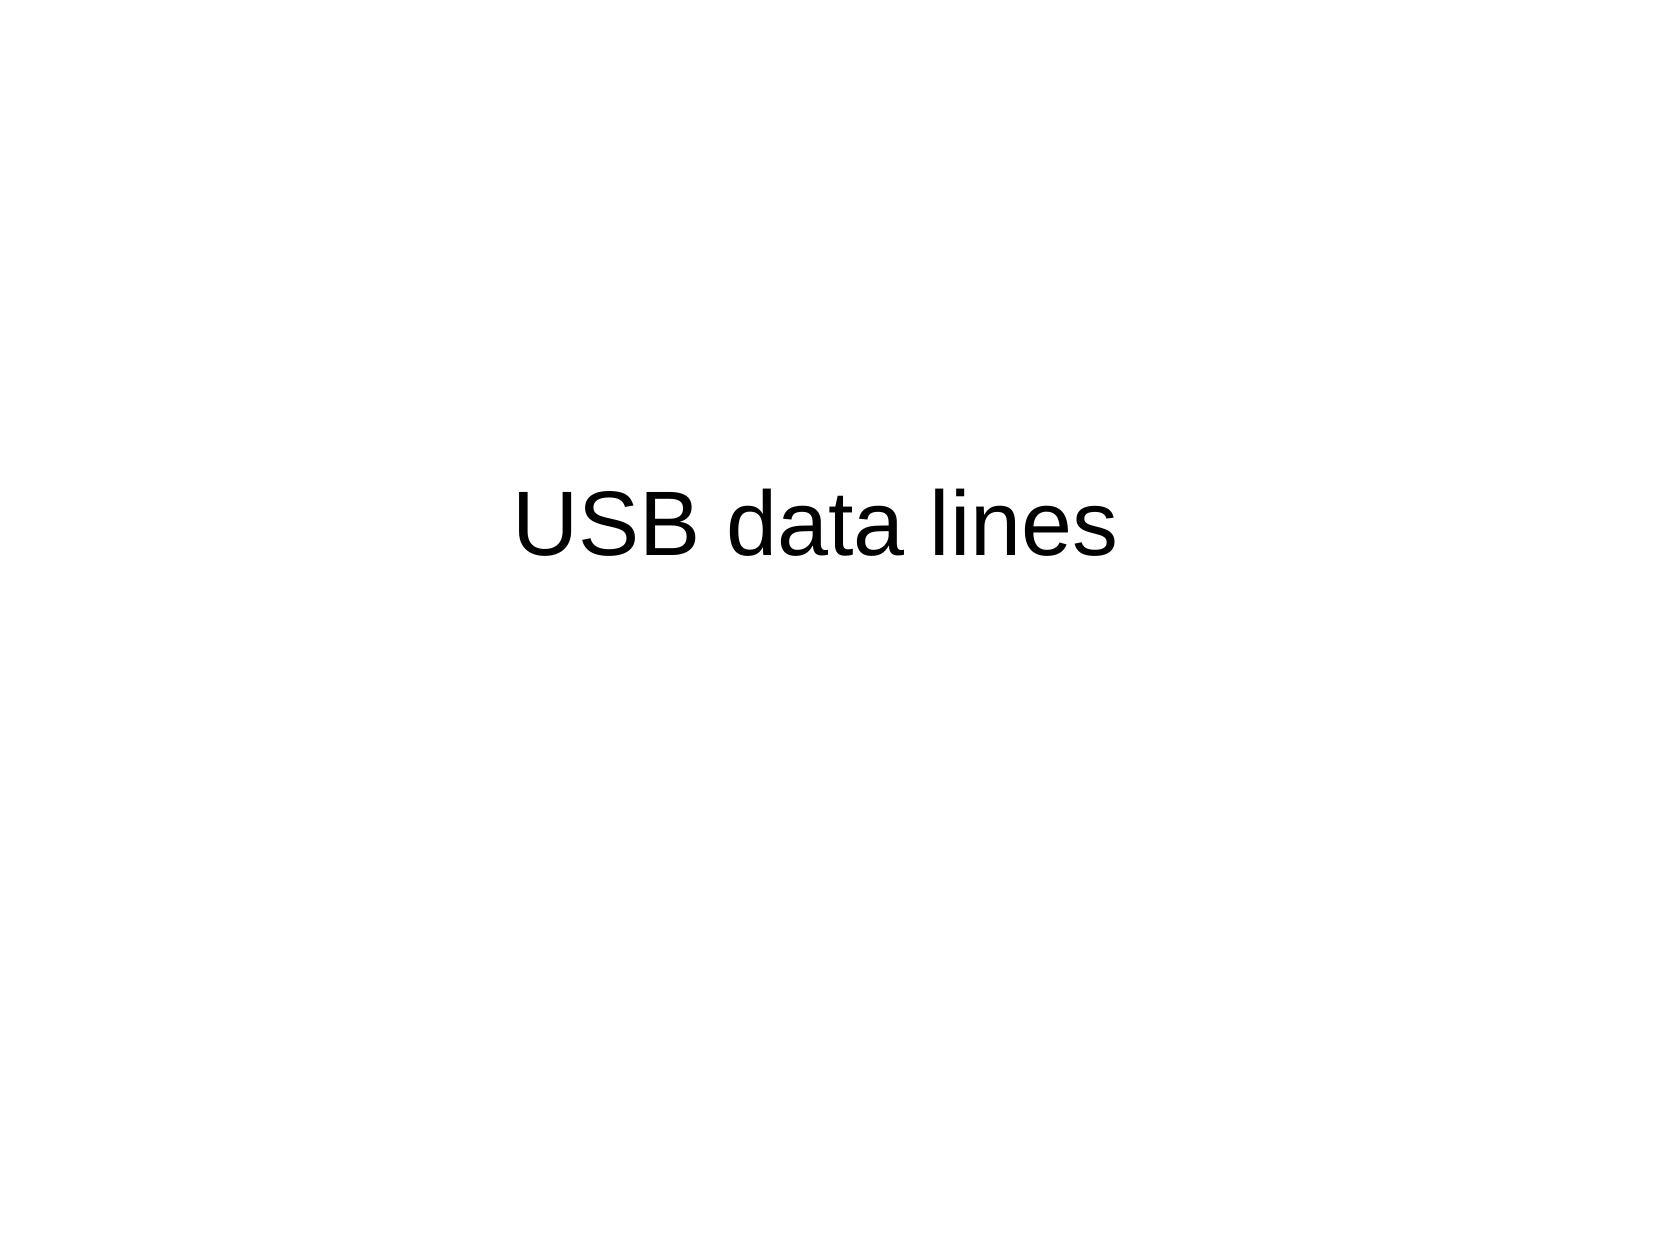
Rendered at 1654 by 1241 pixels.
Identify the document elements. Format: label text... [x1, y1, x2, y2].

title USB data lines [71, 420, 1561, 628]
